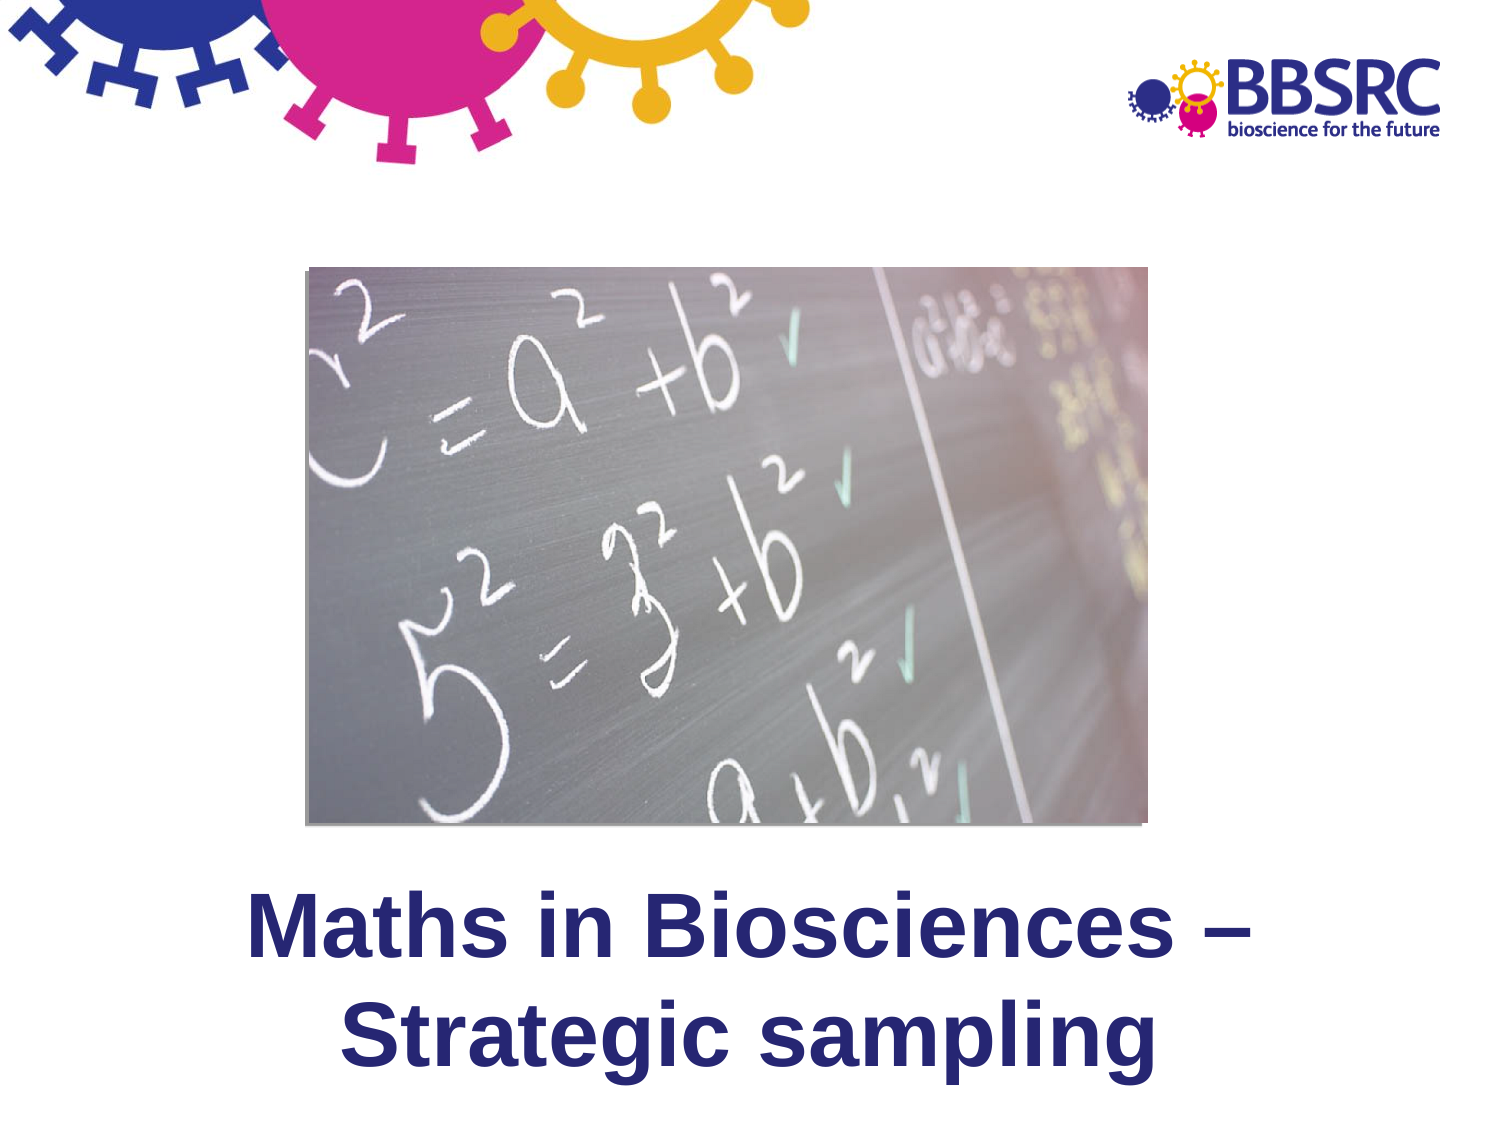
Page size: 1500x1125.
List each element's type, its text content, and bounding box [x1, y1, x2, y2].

picture [309, 267, 1148, 823]
title Maths in Biosciences – Strategic sampling [112, 857, 1388, 1000]
